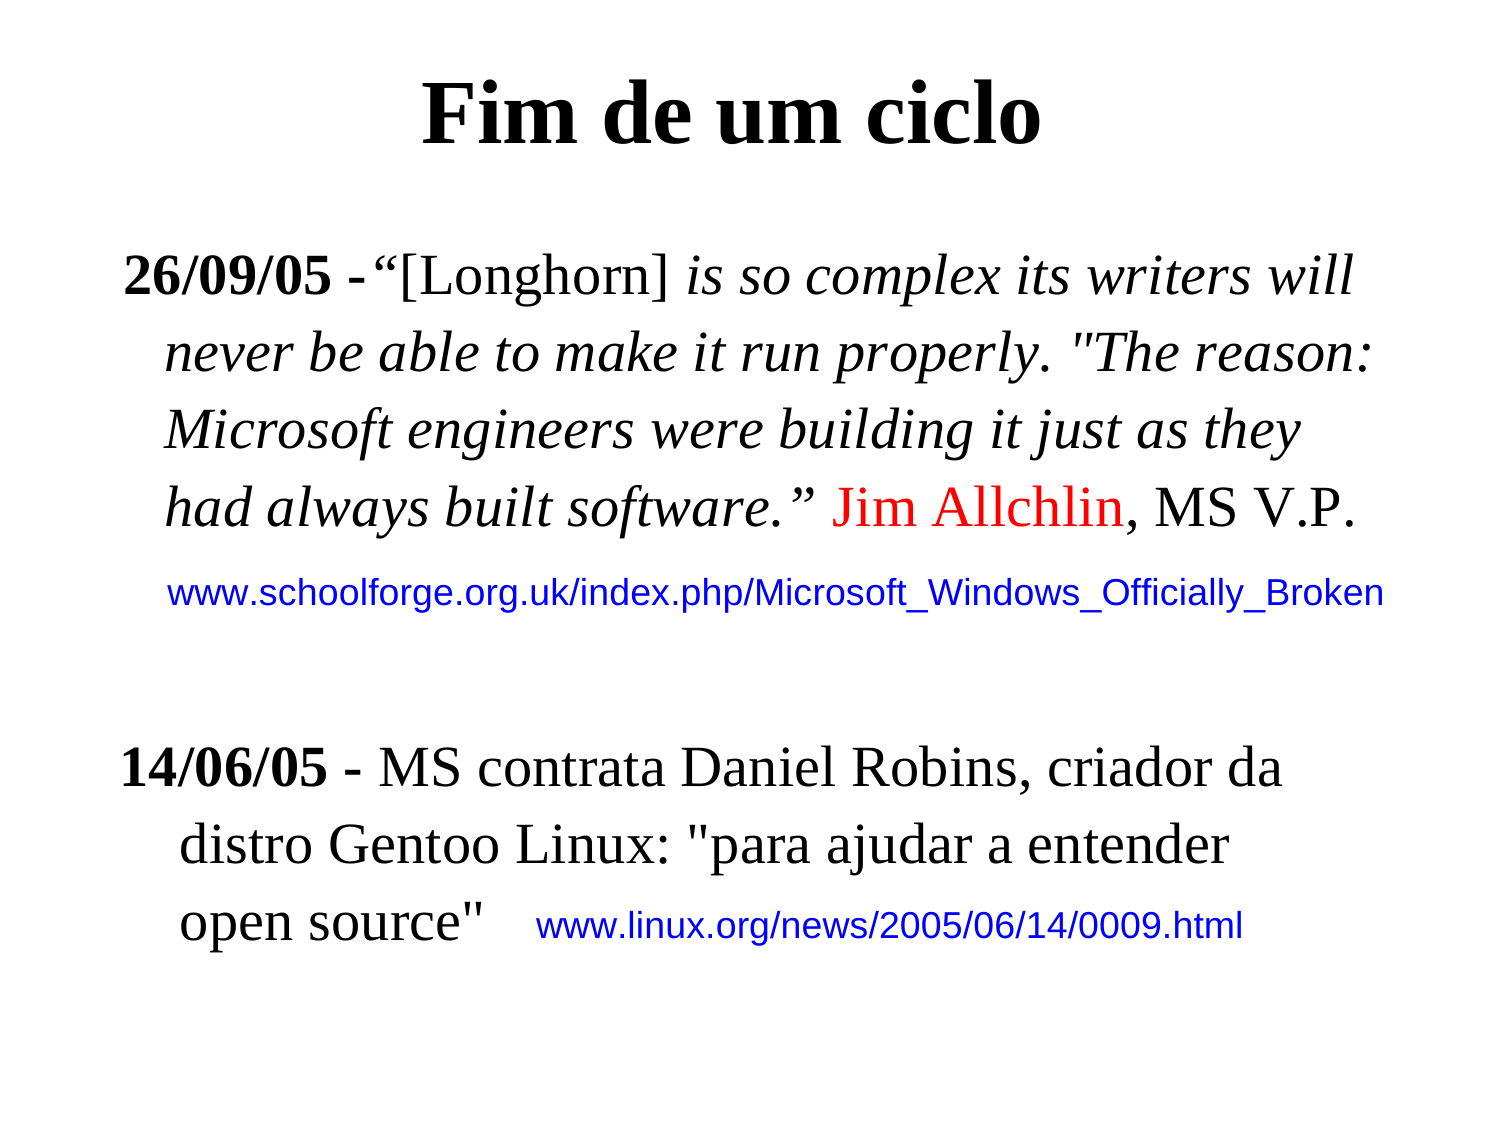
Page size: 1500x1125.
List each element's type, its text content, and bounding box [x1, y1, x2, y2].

text_box www.linux.org/news/2005/06/14/0009.html [536, 904, 1257, 961]
text_box www.schoolforge.org.uk/index.php/Microsoft_Windows_Officially_Broken [167, 565, 1409, 624]
title Fim de um ciclo [16, 18, 1472, 207]
text_box 26/09/05 -“[Longhorn] is so complex its writers will never be able to make it run properly. "The reason: Microsoft engineers were building it just as they had always built software.” Jim Allchlin, MS V.P. [123, 229, 1402, 682]
text_box 14/06/05 - MS contrata Daniel Robins, criador da distro Gentoo Linux: "para ajudar a entender open source" [110, 721, 1429, 954]
